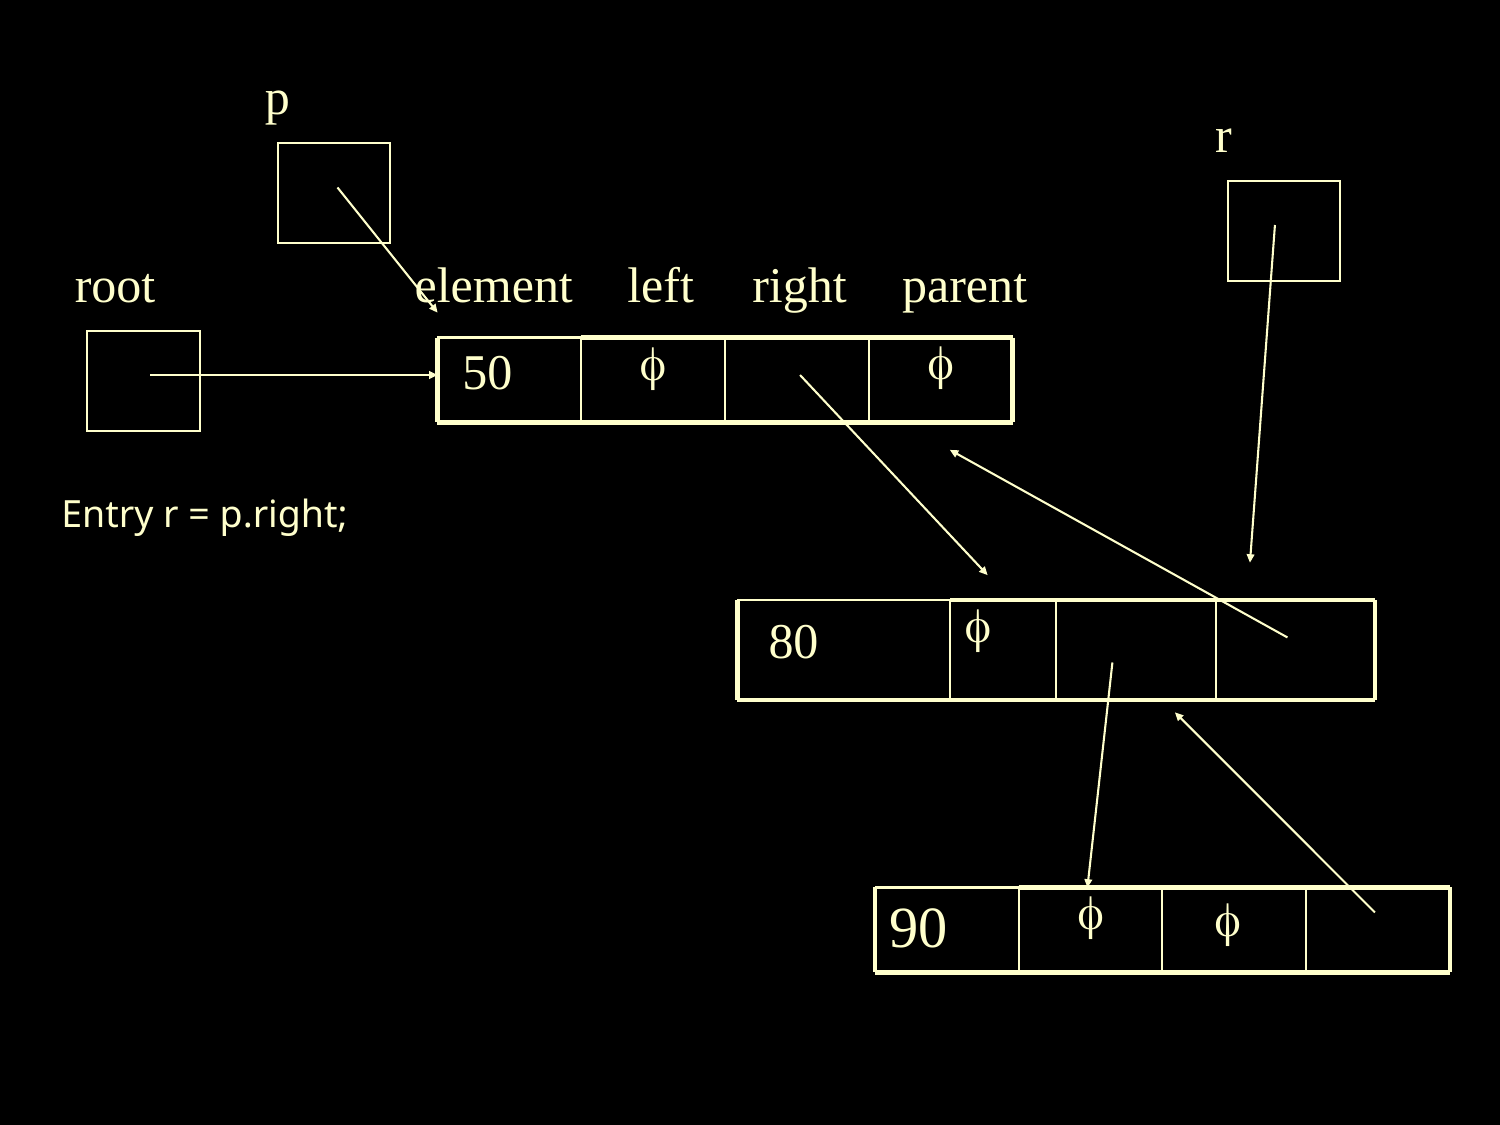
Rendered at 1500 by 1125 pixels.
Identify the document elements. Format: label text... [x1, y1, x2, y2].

text_box parent [887, 249, 1043, 321]
text_box element [399, 249, 589, 321]
text_box root [59, 249, 171, 321]
text_box 50 [447, 337, 528, 409]
text_box left [612, 249, 710, 321]
text_box right [737, 249, 862, 321]
text_box  [912, 337, 969, 399]
text_box  [951, 602, 1055, 698]
text_box 90 [877, 889, 1018, 970]
text_box Entry r = p.right; [46, 480, 363, 547]
text_box  [1062, 887, 1119, 949]
text_box  [582, 340, 724, 420]
text_box p [250, 62, 305, 134]
text_box 80 [753, 606, 834, 678]
text_box r [1200, 99, 1247, 171]
text_box  [1199, 894, 1256, 956]
